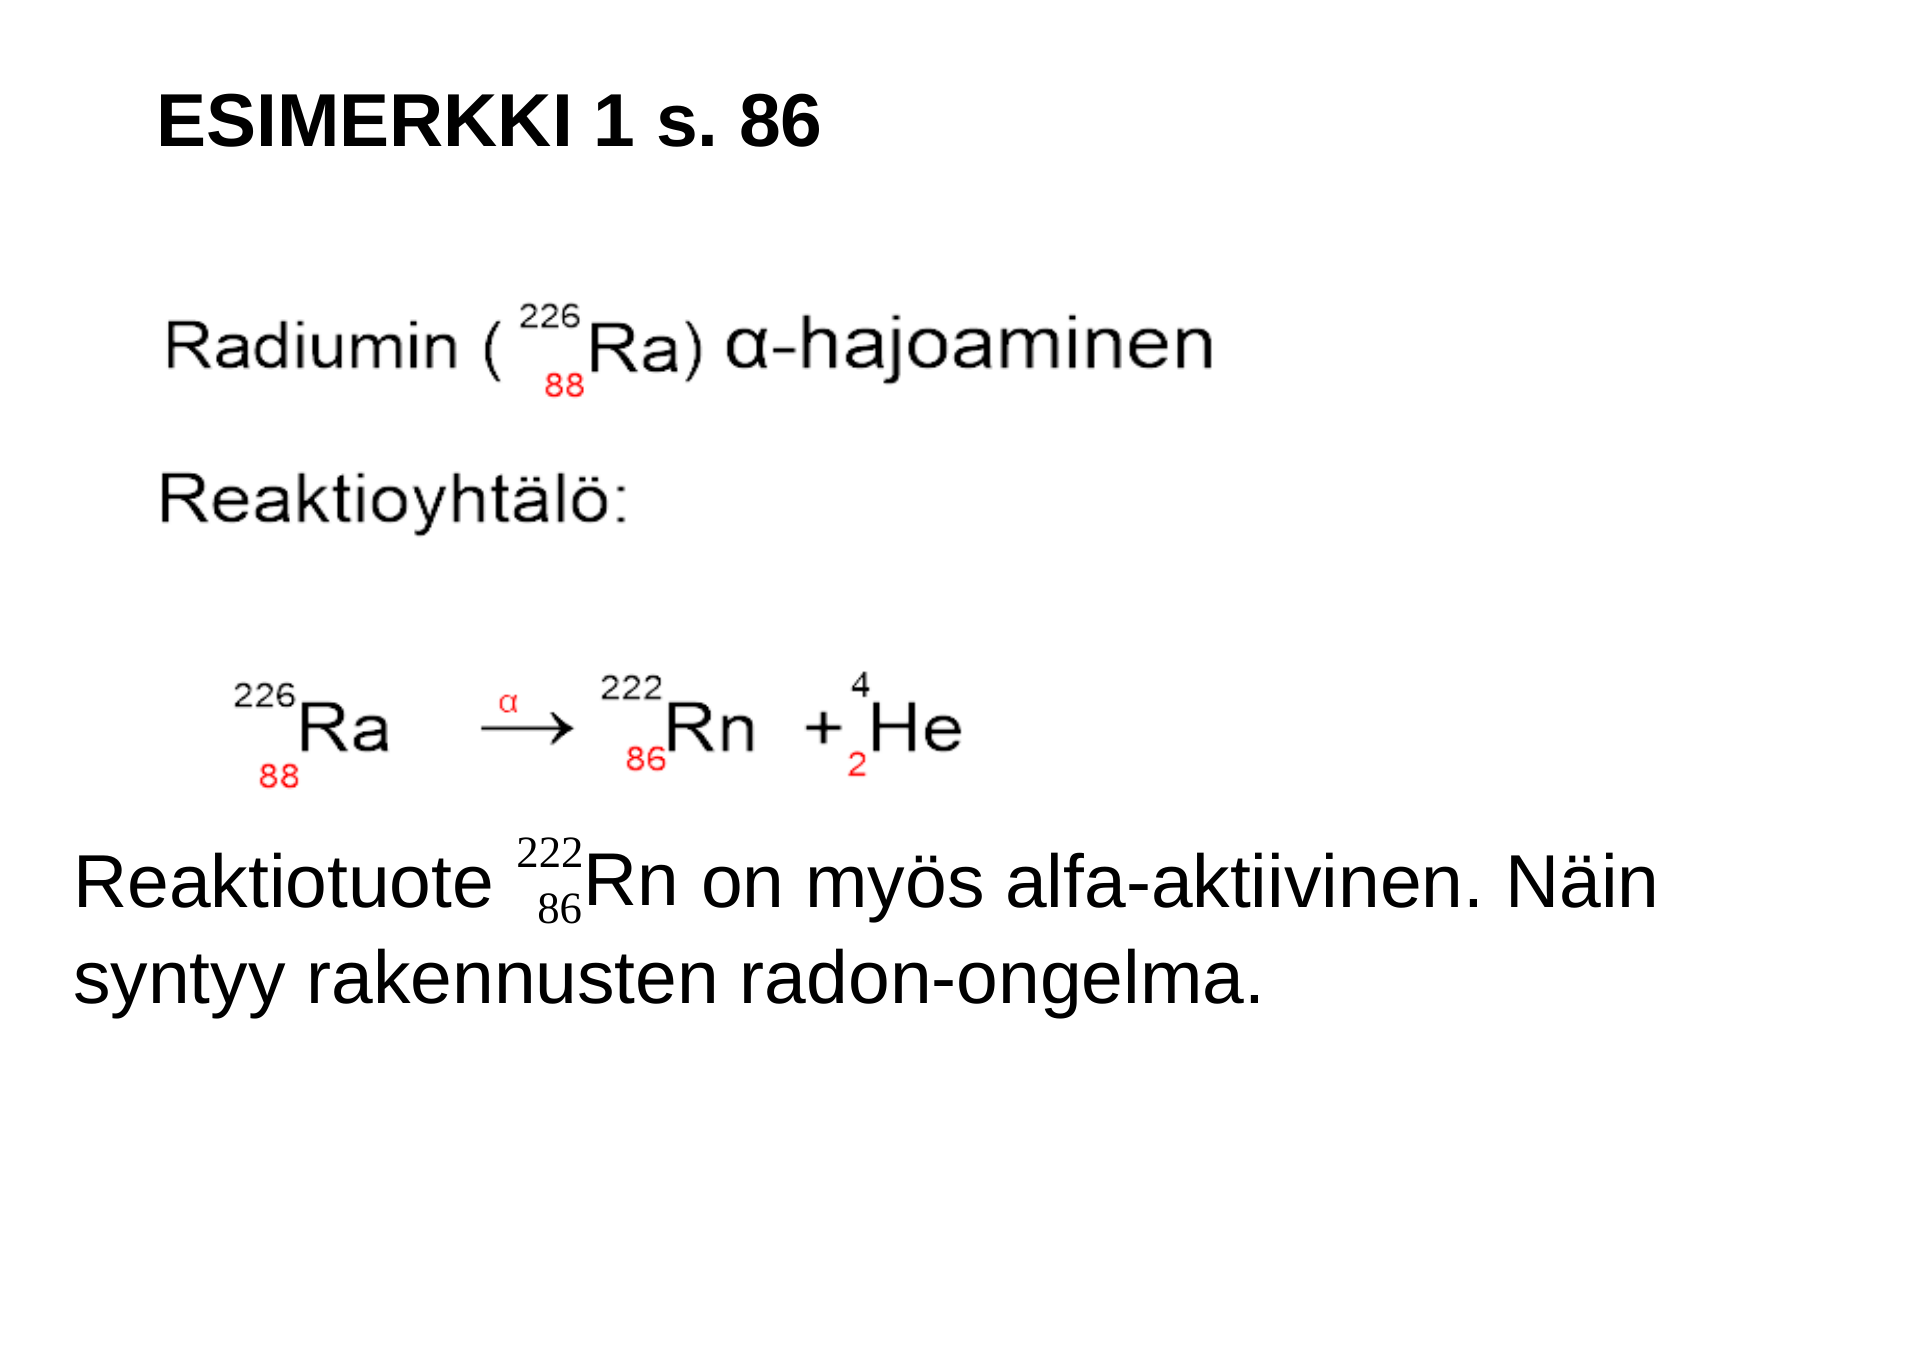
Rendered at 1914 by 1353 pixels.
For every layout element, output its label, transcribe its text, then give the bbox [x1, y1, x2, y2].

picture [94, 234, 1320, 815]
text_box ESIMERKKI 1 s. 86 [141, 70, 1641, 342]
chart [510, 828, 686, 934]
text_box Reaktiotuote on myös alfa-aktiivinen. Näin syntyy rakennusten radon-ongelma. [58, 819, 1678, 1028]
